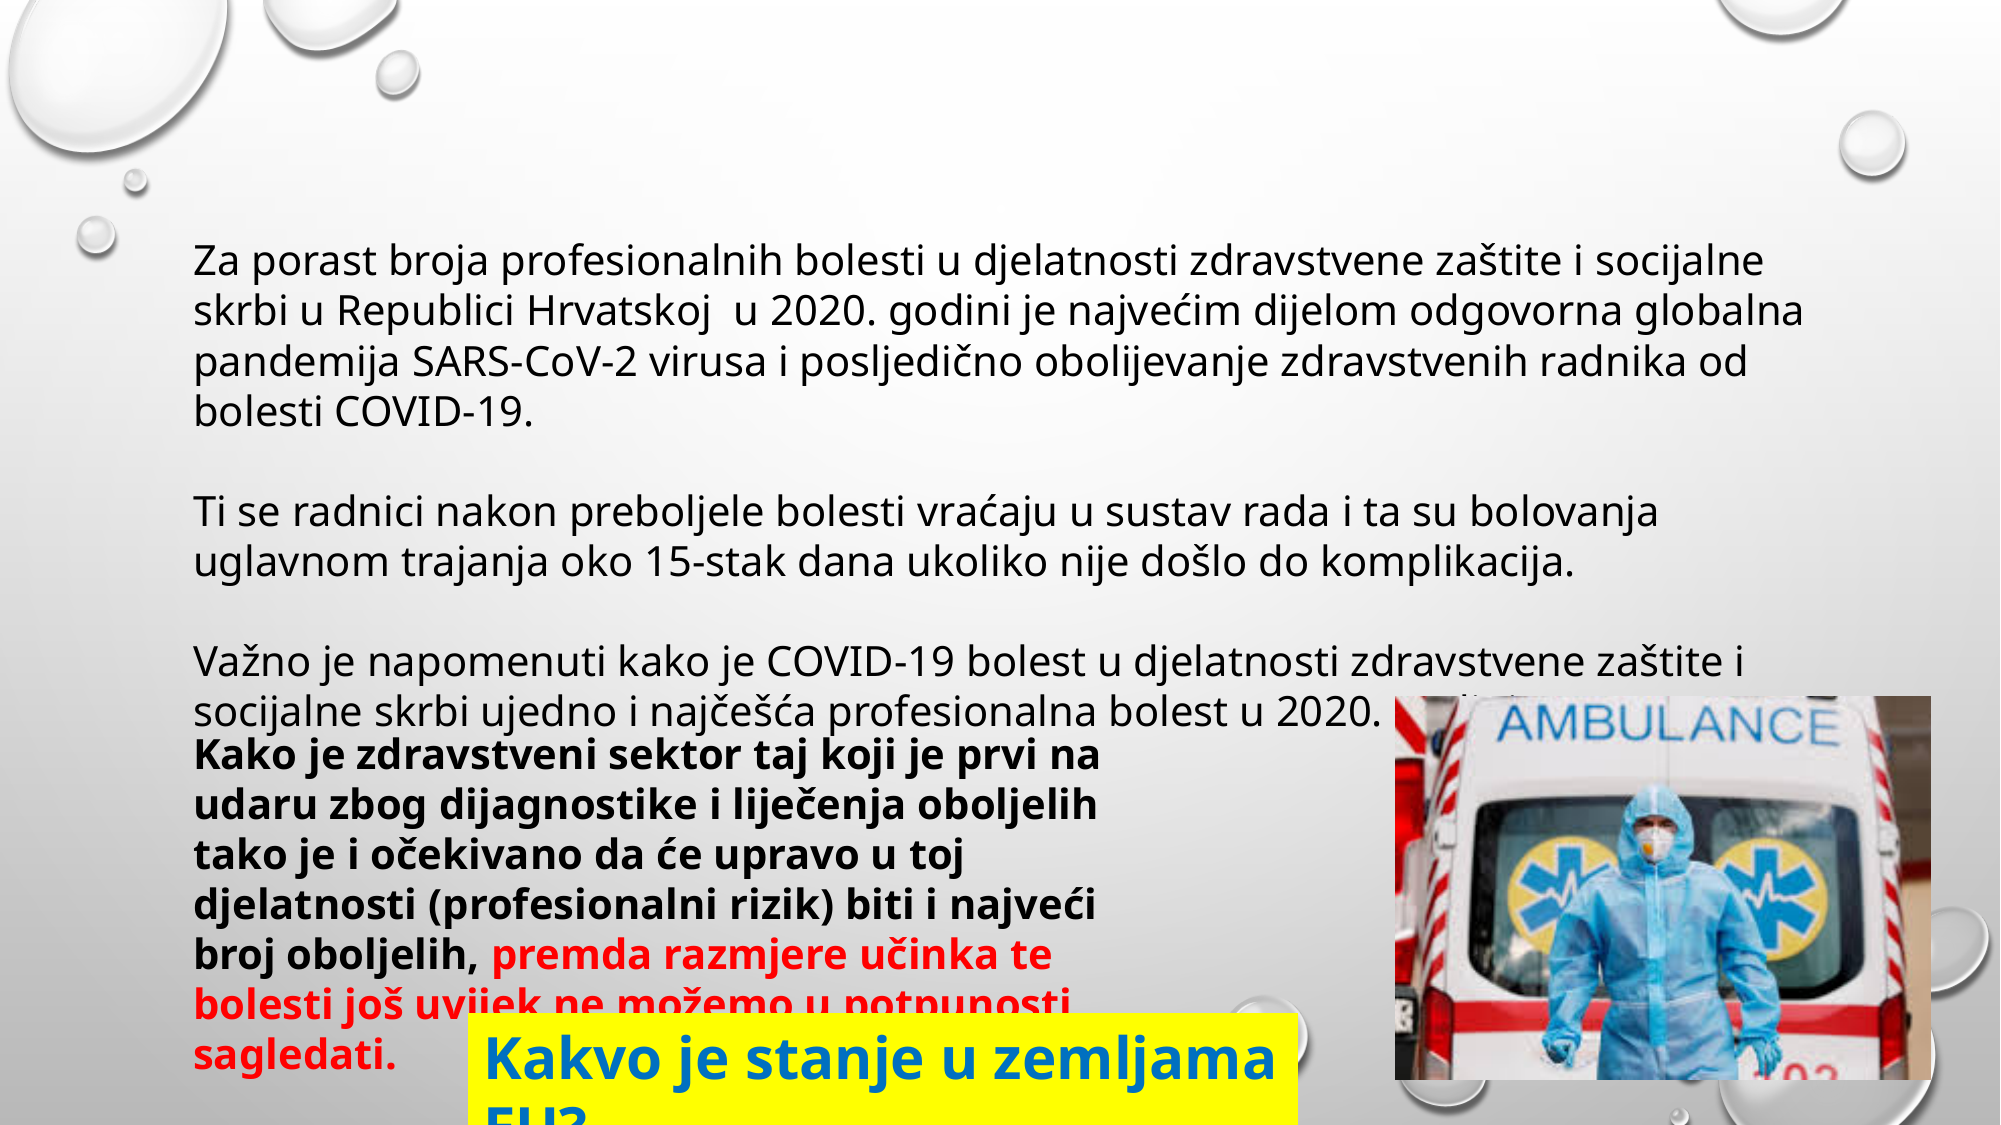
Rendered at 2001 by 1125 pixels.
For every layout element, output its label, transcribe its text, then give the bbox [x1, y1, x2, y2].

text_box Kako je zdravstveni sektor taj koji je prvi na udaru zbog dijagnostike i liječenja oboljelih tako je i očekivano da će upravo u toj djelatnosti (profesionalni rizik) biti i najveći broj oboljelih, premda razmjere učinka te bolesti još uvijek ne možemo u potpunosti sagledati. [178, 720, 1178, 1086]
text_box Kakvo je stanje u zemljama EU? [468, 1013, 1298, 1125]
picture [1395, 696, 1931, 1081]
text_box Za porast broja profesionalnih bolesti u djelatnosti zdravstvene zaštite i socijalne skrbi u Republici Hrvatskoj u 2020. godini je najvećim dijelom odgovorna globalna pandemija SARS-CoV-2 virusa i posljedično obolijevanje zdravstvenih radnika od bolesti COVID-19. Ti se radnici nakon preboljele bolesti vraćaju u sustav rada i ta su bolovanja uglavnom trajanja oko 15-stak dana ukoliko nije došlo do komplikacija. Važno je napomenuti kako je COVID-19 bolest u djelatnosti zdravstvene zaštite i socijalne skrbi ujedno i najčešća profesionalna bolest u 2020. godini. [178, 227, 1854, 742]
